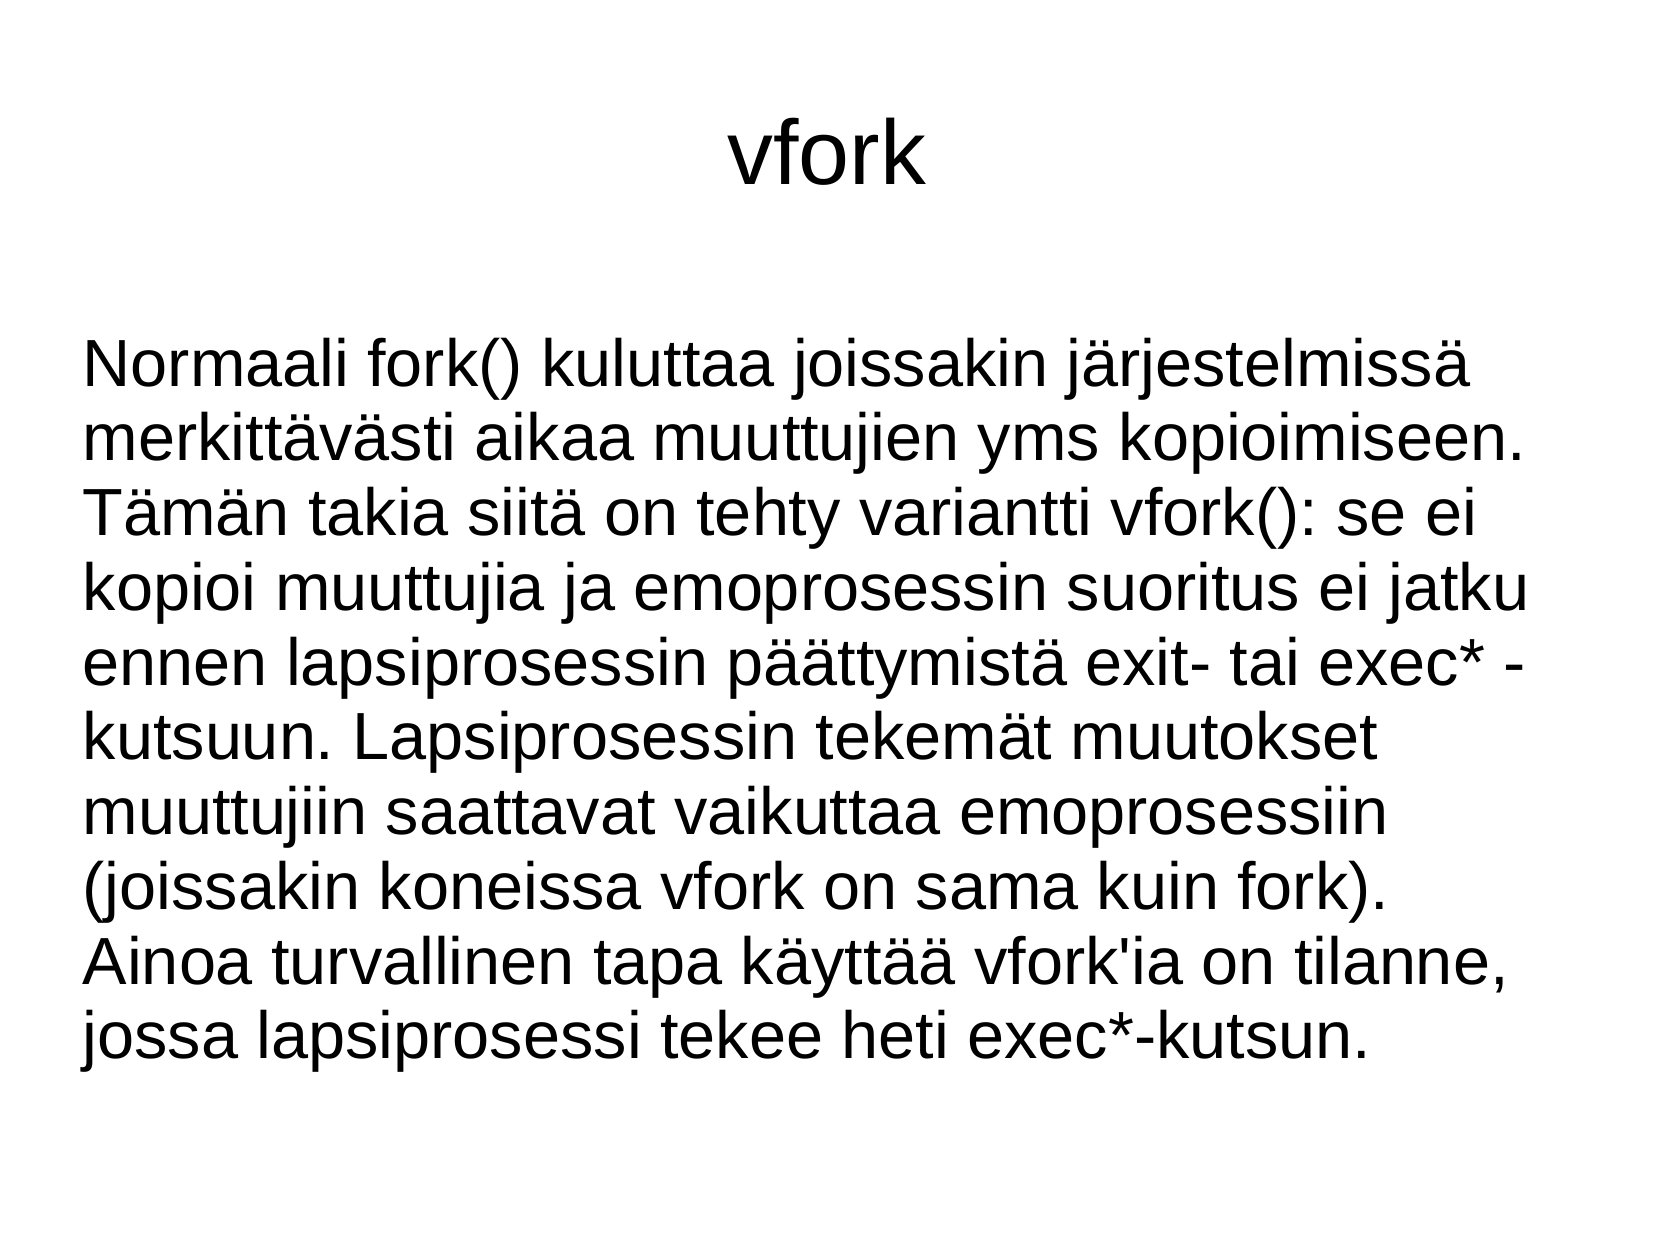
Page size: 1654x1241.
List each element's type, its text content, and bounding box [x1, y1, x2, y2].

title vfork [82, 56, 1571, 250]
subtitle Normaali fork() kuluttaa joissakin järjestelmissä merkittävästi aikaa muuttujien yms kopioimiseen. Tämän takia siitä on tehty variantti vfork(): se ei kopioi muuttujia ja emoprosessin suoritus ei jatku ennen lapsiprosessin päättymistä exit- tai exec* -kutsuun. Lapsiprosessin tekemät muutokset muuttujiin saattavat vaikuttaa emoprosessiin (joissakin koneissa vfork on sama kuin fork). Ainoa turvallinen tapa käyttää vfork'ia on tilanne, jossa lapsiprosessi tekee heti exec*-kutsun. [82, 297, 1571, 1102]
